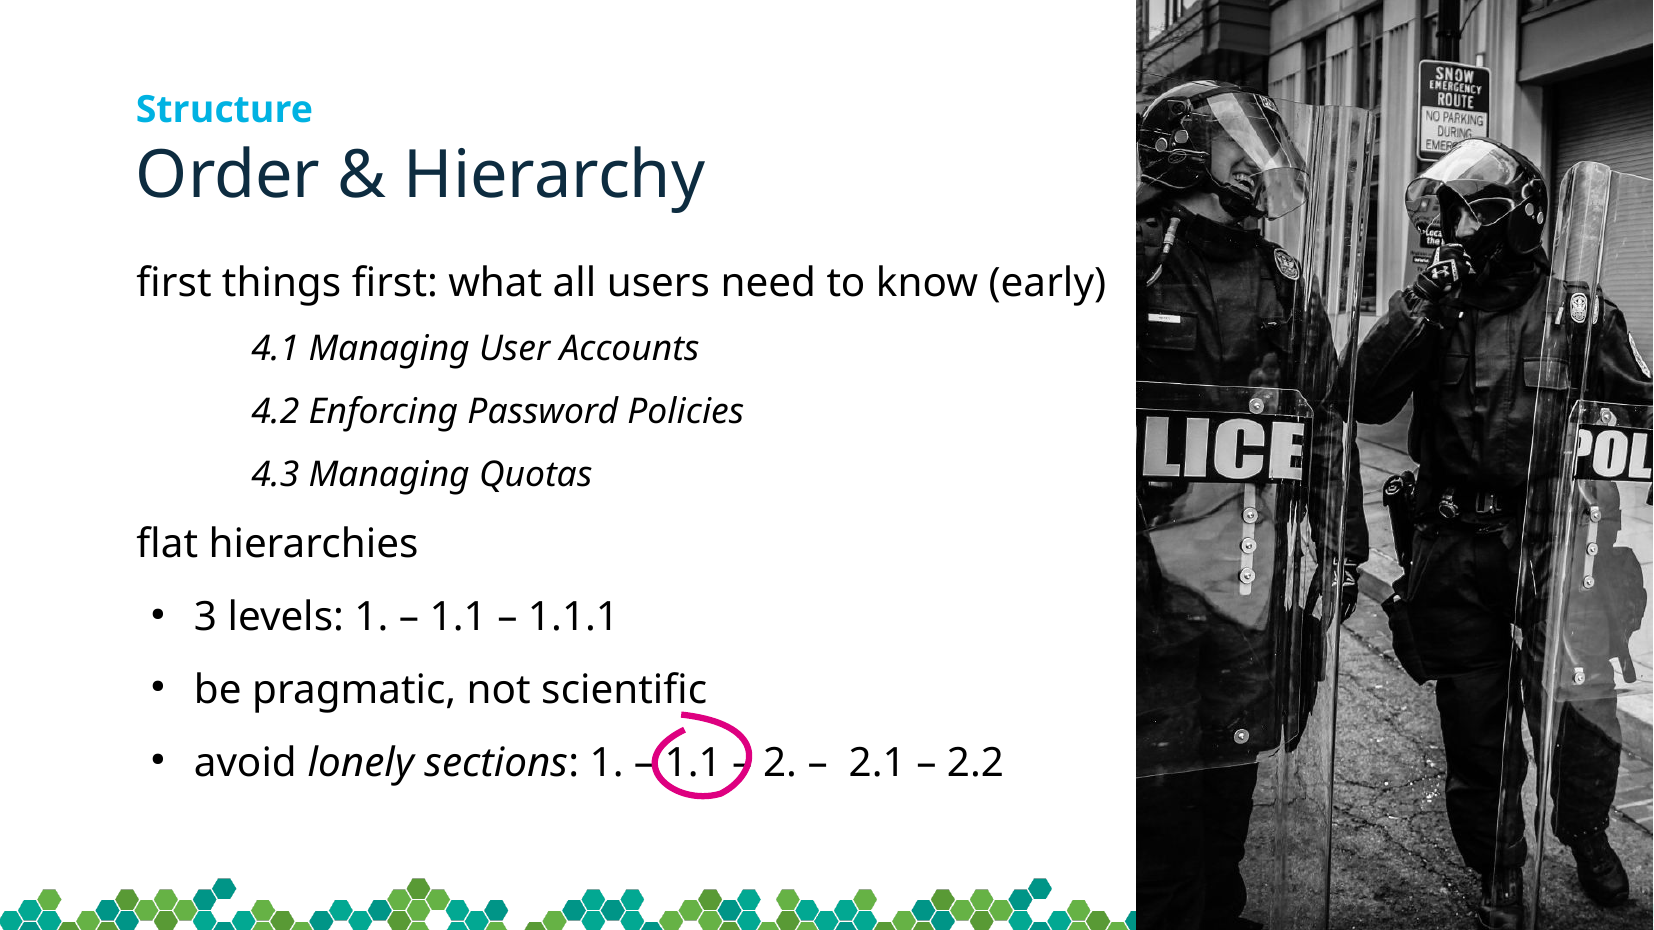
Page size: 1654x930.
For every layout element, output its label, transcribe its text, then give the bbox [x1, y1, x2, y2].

list first things first: what all users need to know (early) 4.1 Managing User Accounts 4.2 Enforcing Password Policies 4.3 Managing Quotas flat hierarchies 3 levels: 1. – 1.1 – 1.1.1 be pragmatic, not scientific avoid lonely sections: 1. – 1.1 – 2. – 2.1 – 2.2 [136, 253, 1136, 793]
picture [0, 0, 1654, 930]
title Structure Order & Hierarchy [135, 72, 1136, 228]
